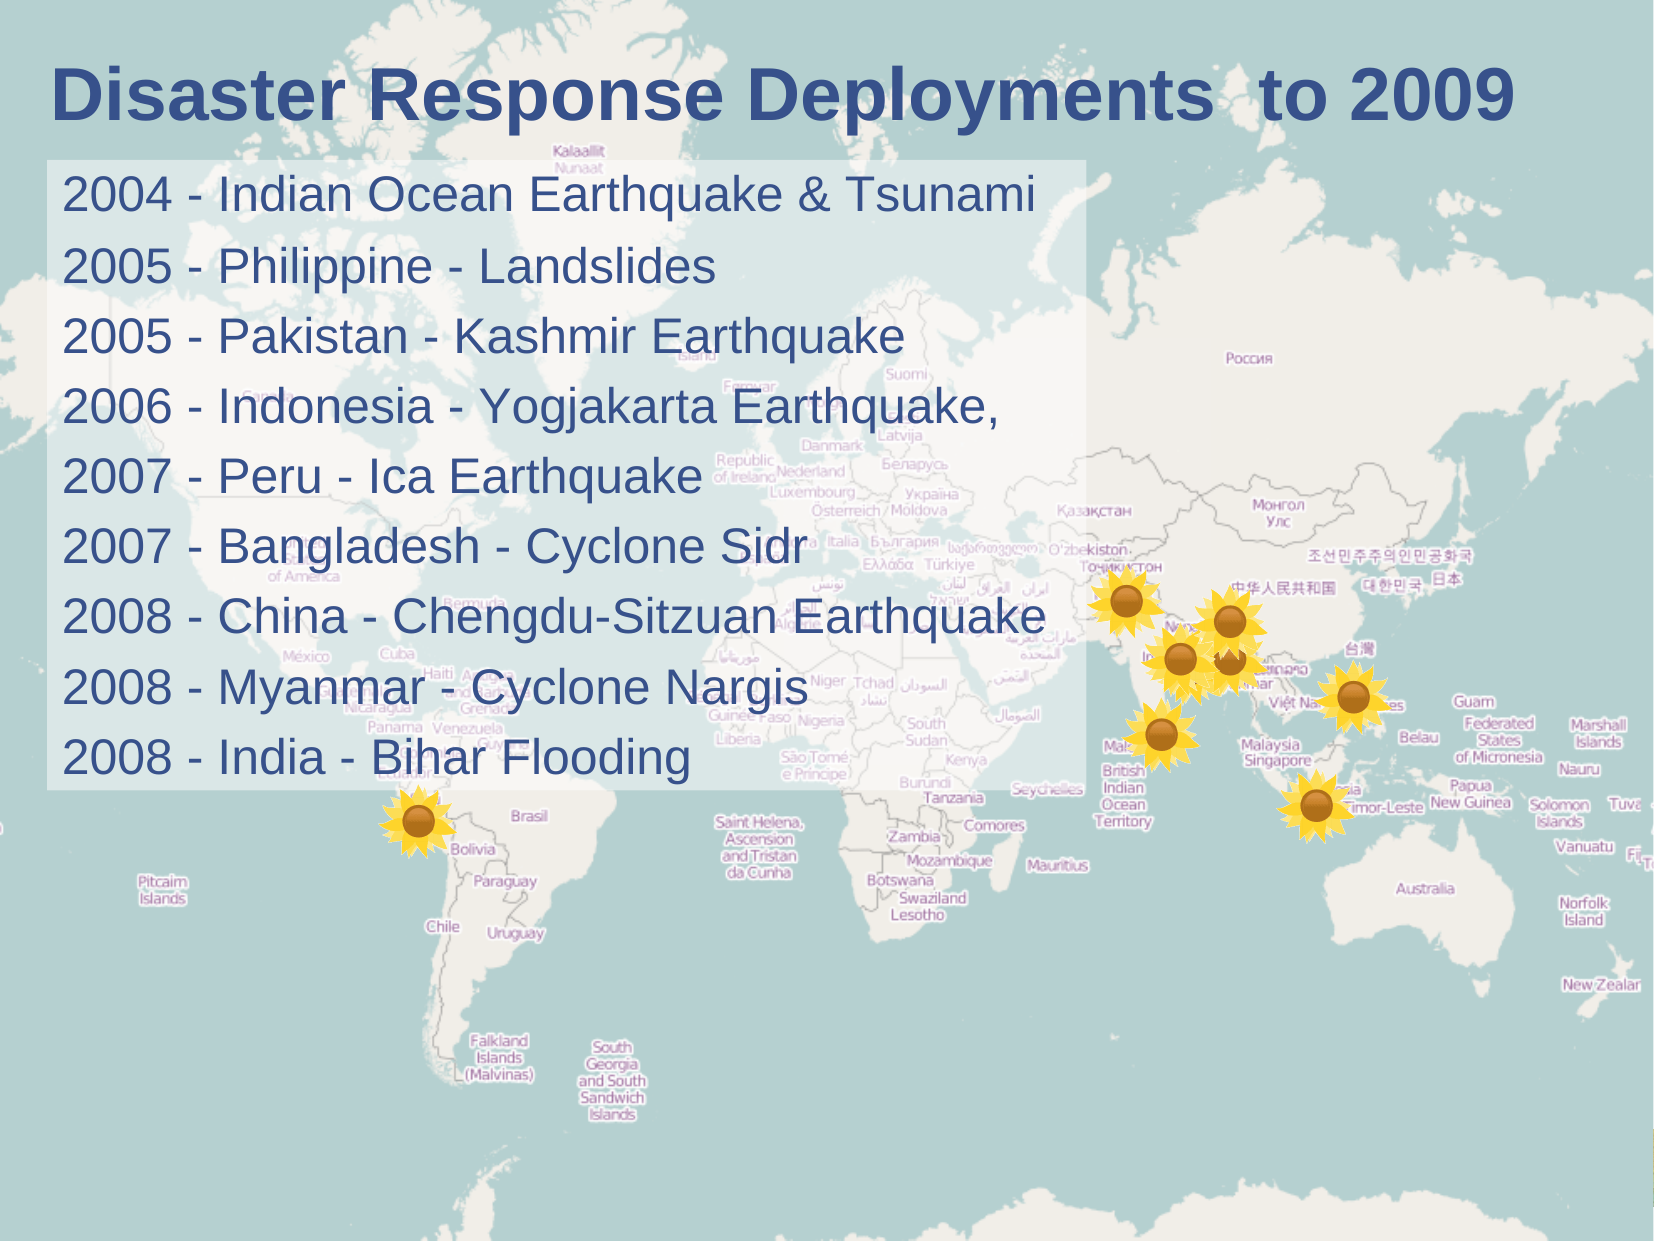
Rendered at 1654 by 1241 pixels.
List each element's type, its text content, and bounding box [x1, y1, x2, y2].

title Disaster Response Deployments to 2009 [35, 4, 1620, 178]
text_box 2004 - Indian Ocean Earthquake & Tsunami 2005 - Philippine - Landslides 2005 - Pakistan - Kashmir Earthquake 2006 - Indonesia - Yogjakarta Earthquake, 2007 - Peru - Ica Earthquake 2007 - Bangladesh - Cyclone Sidr 2008 - China - Chengdu-Sitzuan Earthquake 2008 - Myanmar - Cyclone Nargis 2008 - India - Bihar Flooding [47, 159, 1087, 791]
picture [0, 0, 1654, 1241]
